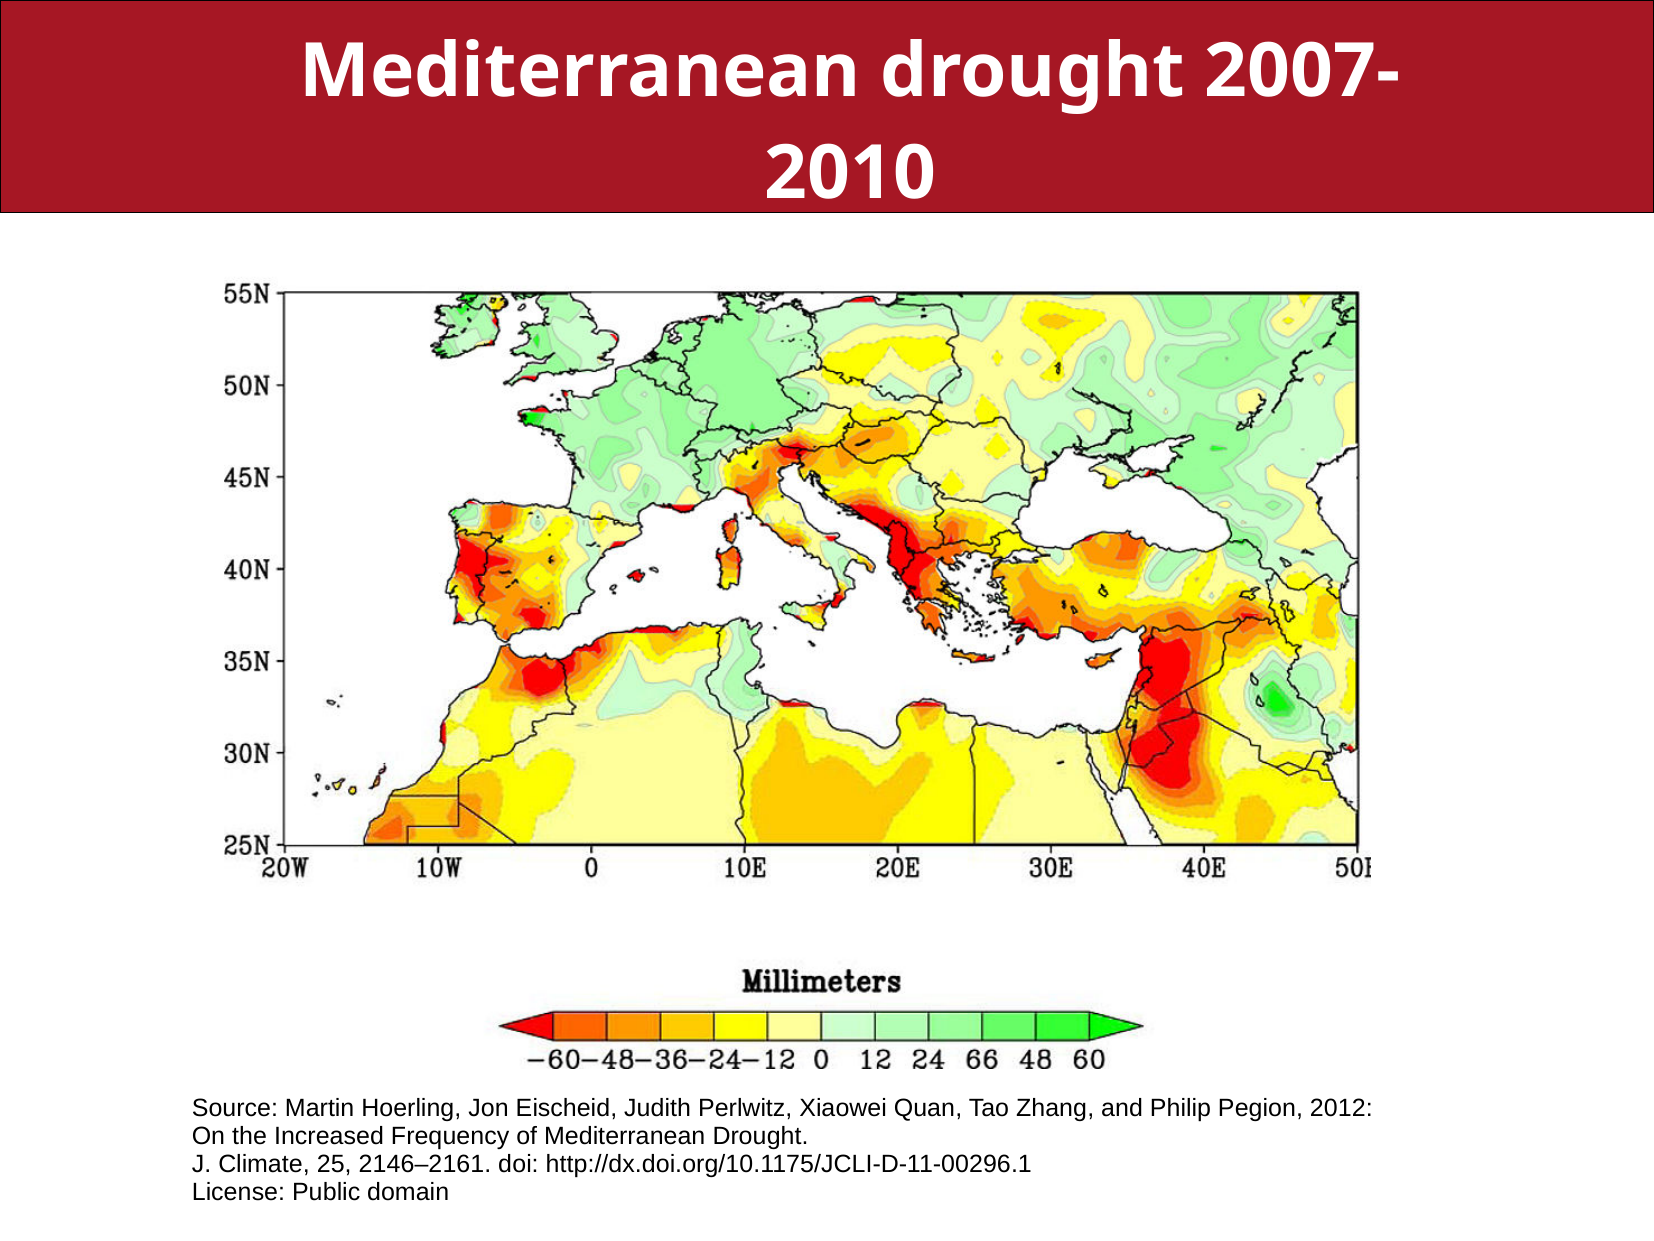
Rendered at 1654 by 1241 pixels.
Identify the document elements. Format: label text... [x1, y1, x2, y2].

picture [224, 241, 1371, 1069]
title Mediterranean drought 2007-2010 [259, 76, 1441, 160]
text_box Source: Martin Hoerling, Jon Eischeid, Judith Perlwitz, Xiaowei Quan, Tao Zhang, and Philip Pegion, 2012: On the Increased Frequency of Mediterranean Drought. J. Climate, 25, 2146–2161. doi: http://dx.doi.org/10.1175/JCLI-D-11-00296.1 License: Public domain [177, 1086, 1397, 1214]
